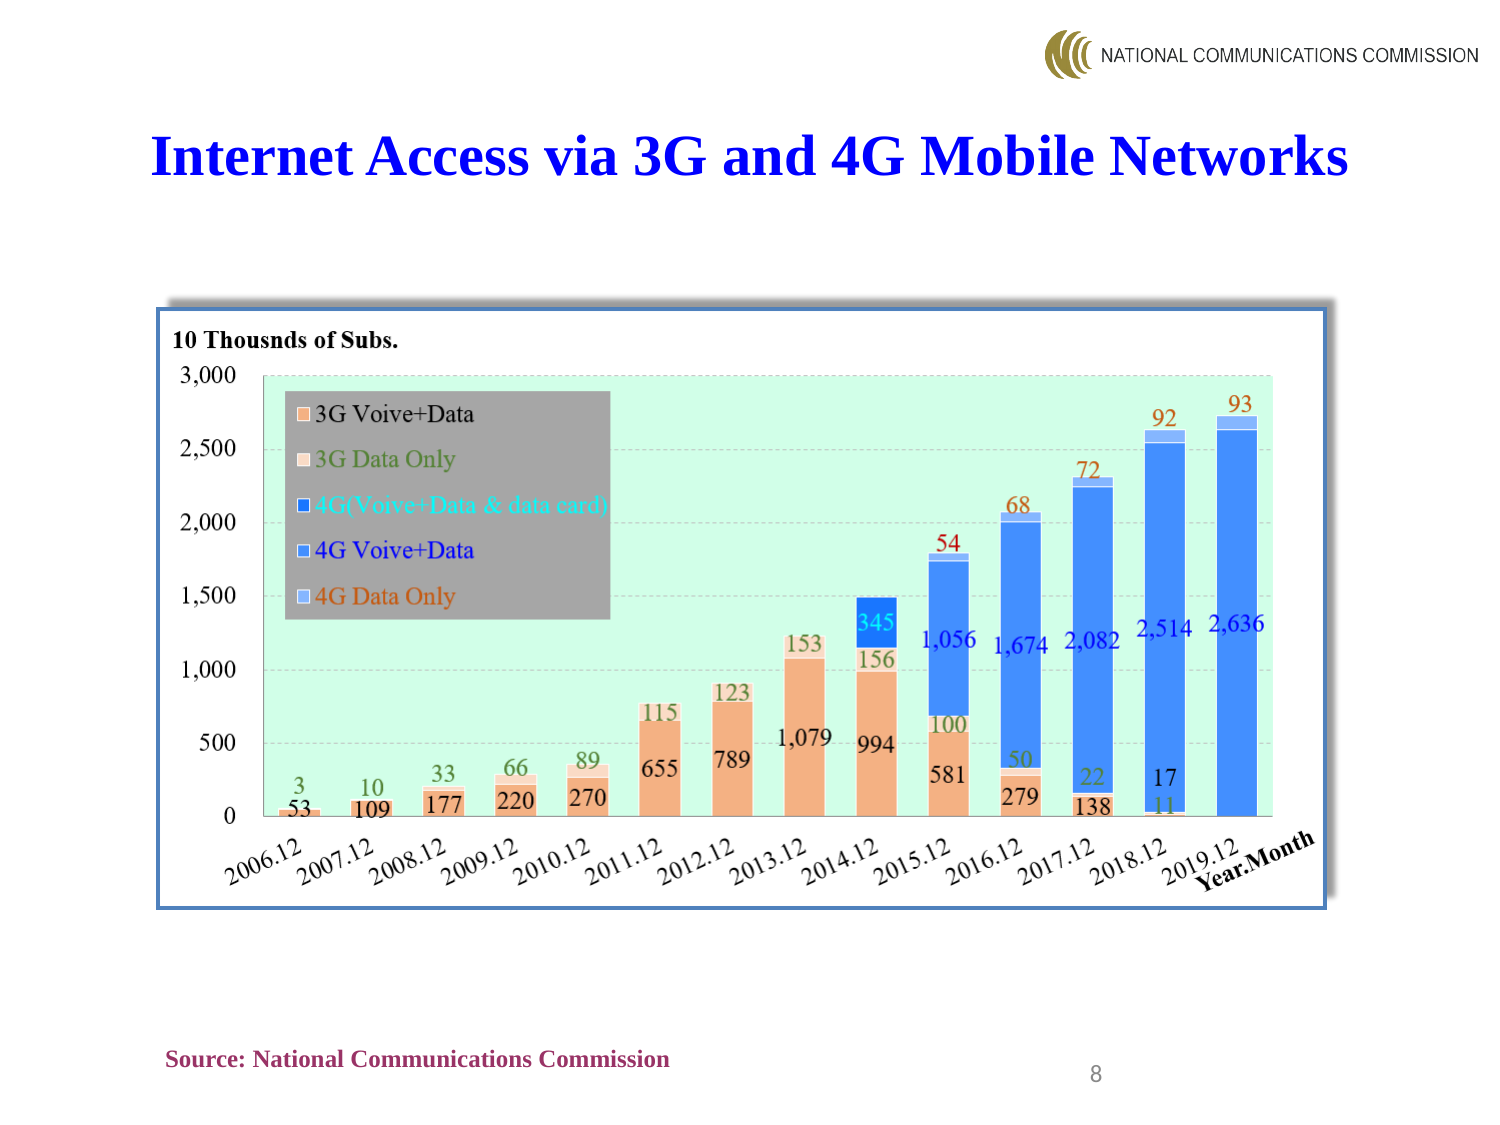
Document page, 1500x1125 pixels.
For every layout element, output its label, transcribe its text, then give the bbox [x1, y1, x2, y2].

text_box [1074, 1042, 1426, 1103]
text_box Source: National Communications Commission [0, 1035, 703, 1081]
picture [1045, 30, 1479, 79]
picture [156, 290, 1344, 910]
text_box Internet Access via 3G and 4G Mobile Networks [0, 90, 1500, 216]
